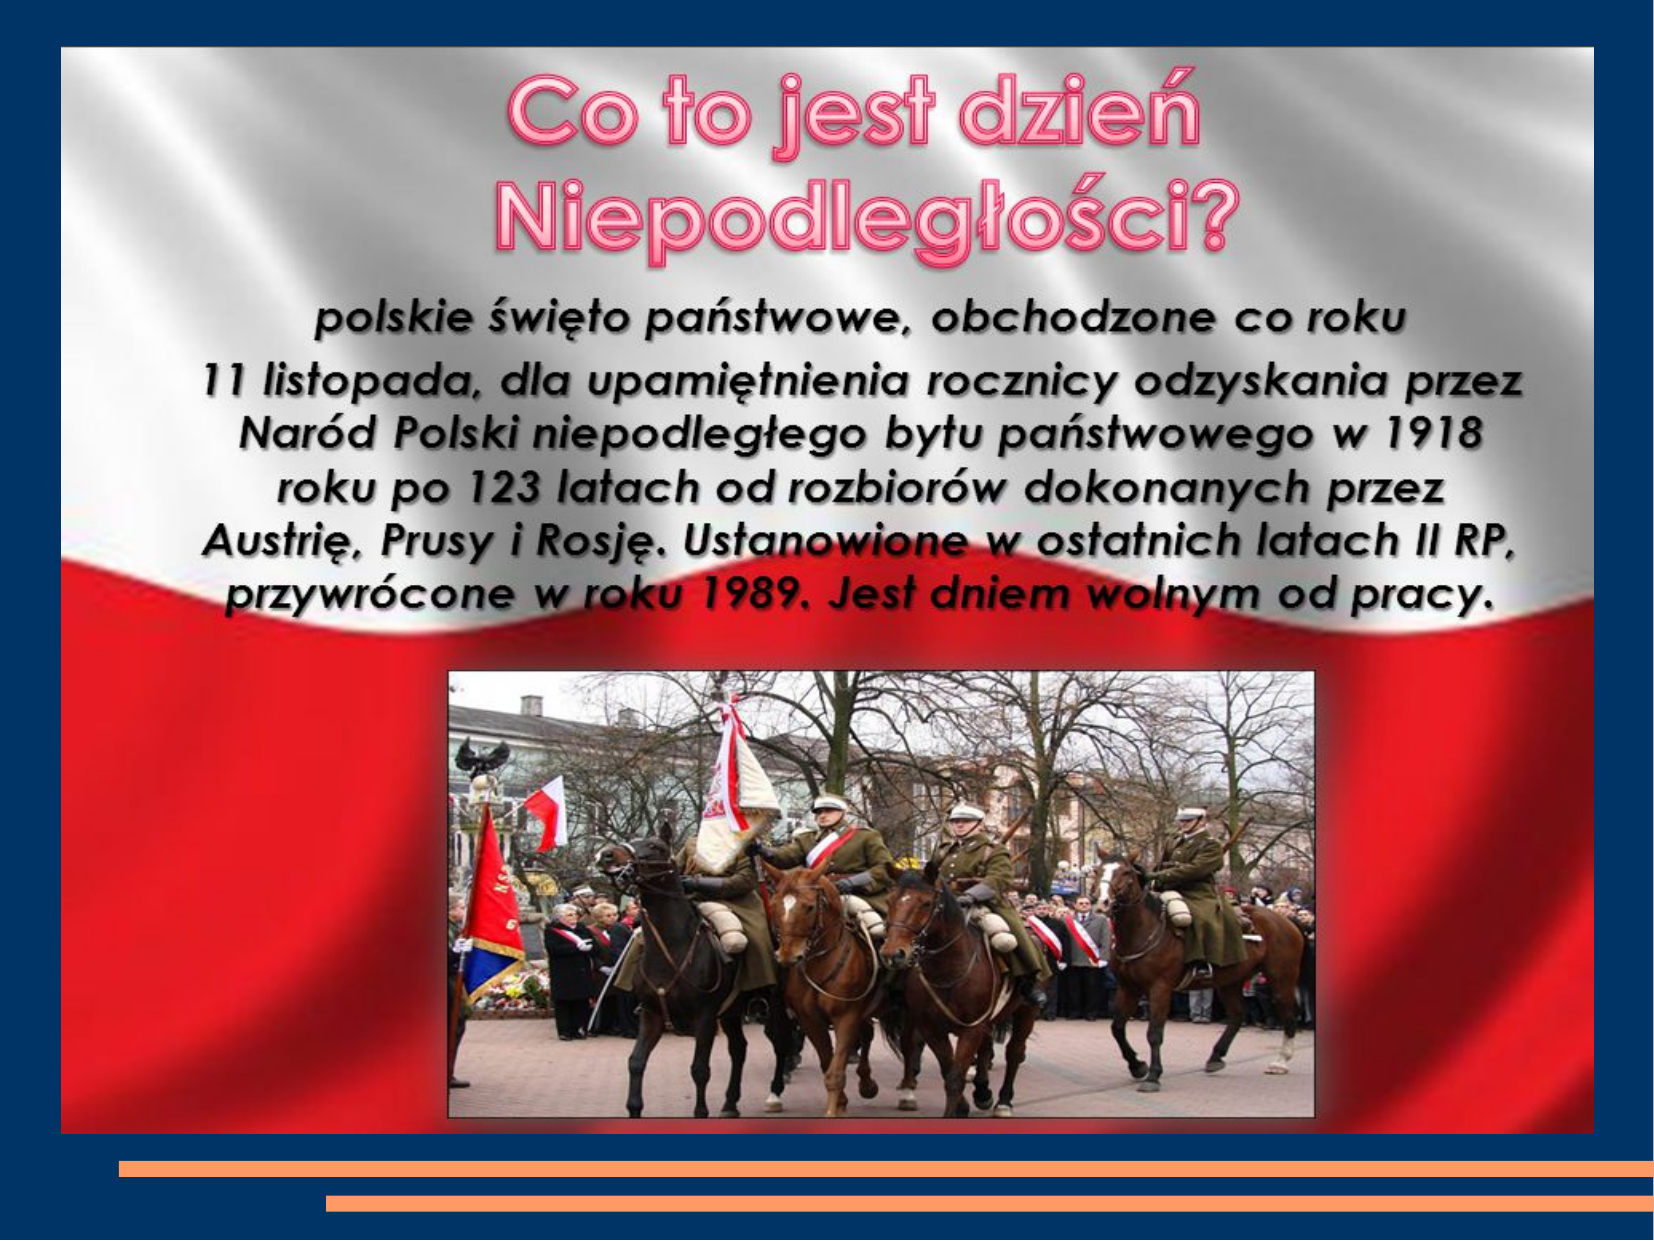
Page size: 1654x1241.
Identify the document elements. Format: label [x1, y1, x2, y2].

picture [61, 46, 1594, 1134]
